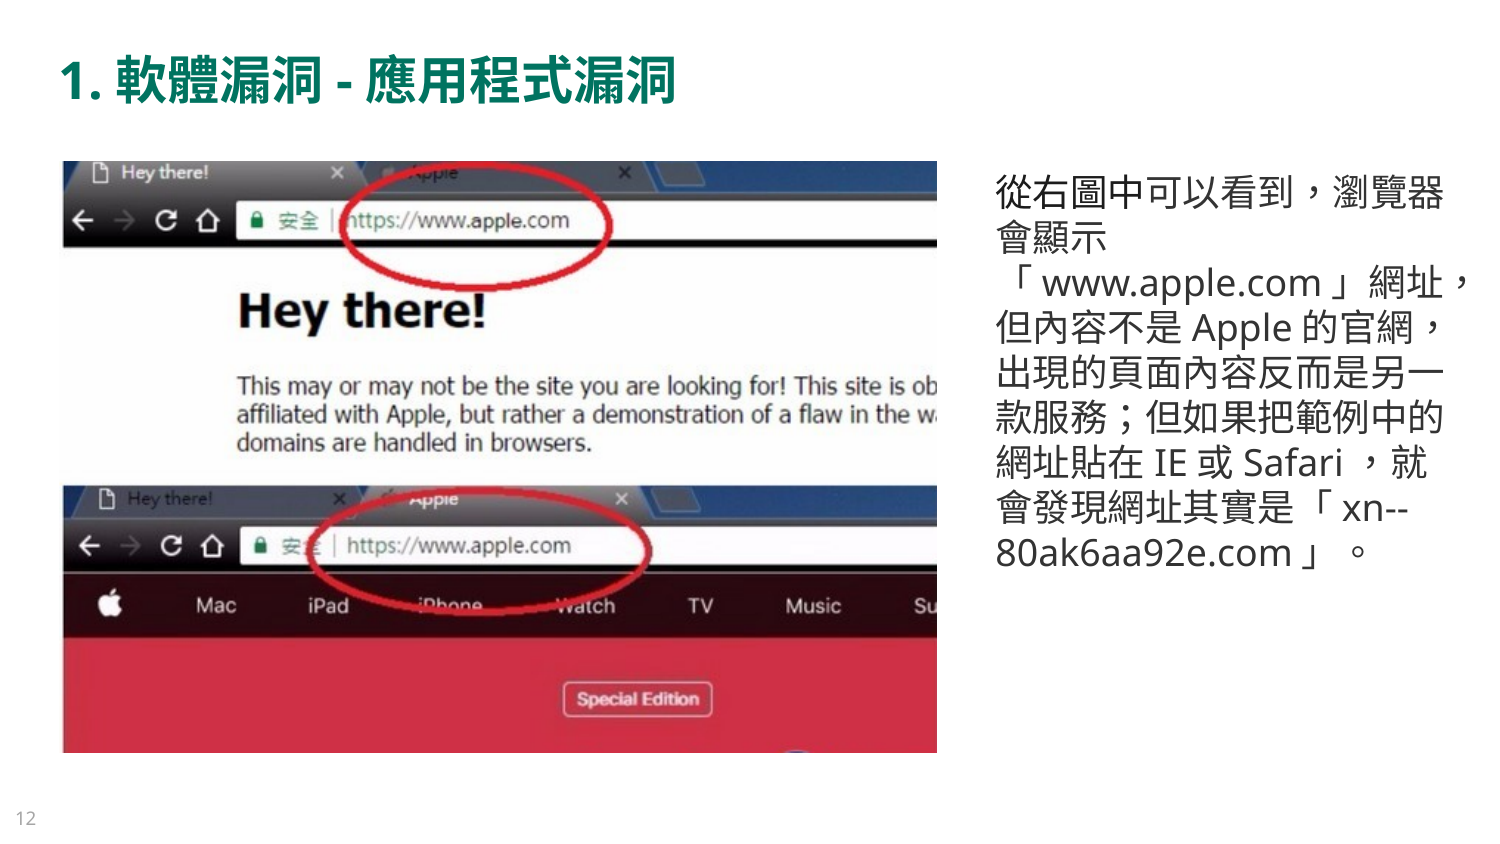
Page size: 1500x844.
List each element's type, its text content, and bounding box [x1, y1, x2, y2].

text_box 從右圖中可以看到，瀏覽器會顯示「www.apple.com」網址，但內容不是Apple的官網，出現的頁面內容反而是另一款服務；但如果把範例中的網址貼在IE或Safari，就會發現網址其實是「xn--80ak6aa92e.com」。 [980, 162, 1464, 582]
picture [58, 161, 937, 753]
slide_number 12 [15, 806, 61, 831]
title 1.軟體漏洞-應用程式漏洞 [58, 48, 1442, 162]
